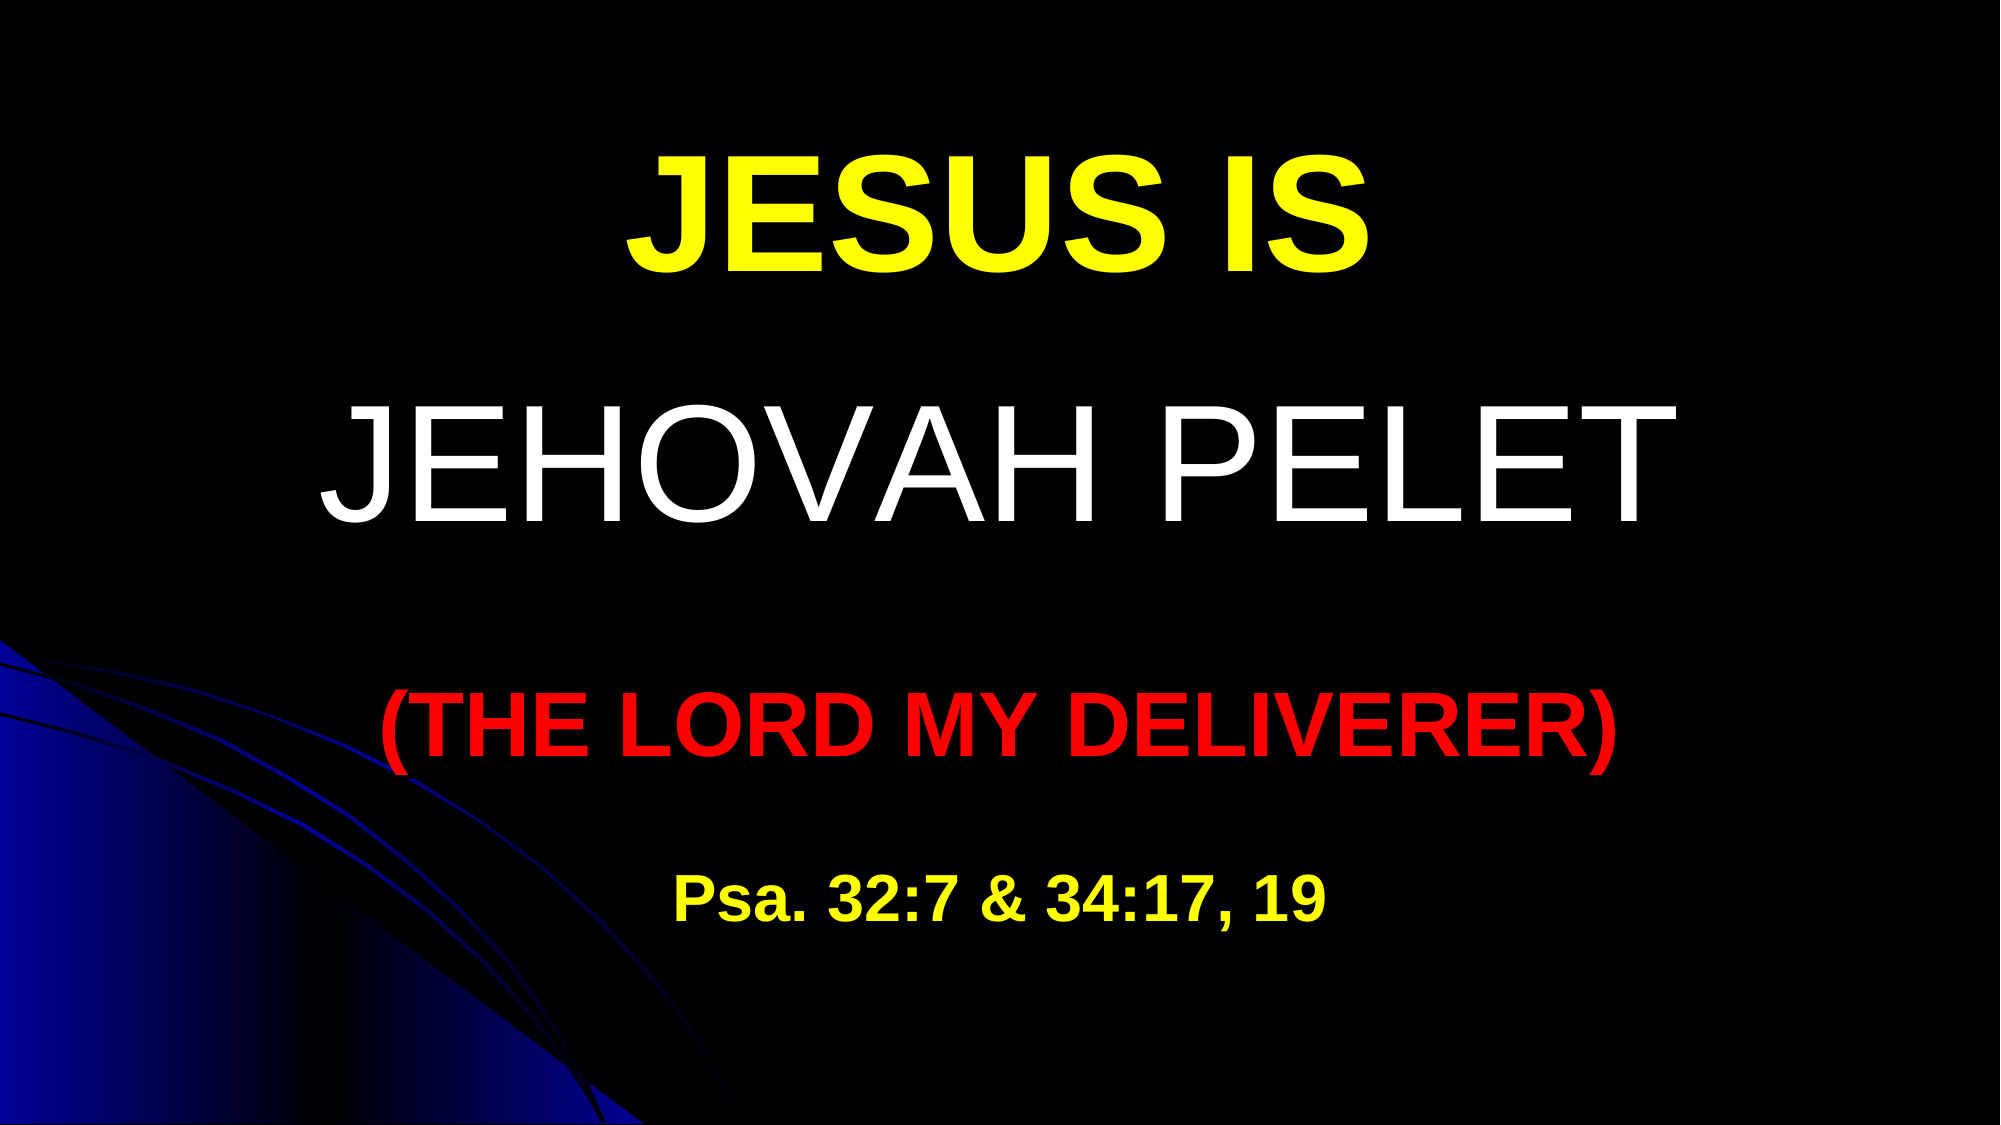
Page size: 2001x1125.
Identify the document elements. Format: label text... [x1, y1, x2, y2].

title JESUS IS JEHOVAH PELET (THE LORD MY DELIVERER) Psa. 32:7 & 34:17, 19 [249, 24, 1750, 1125]
